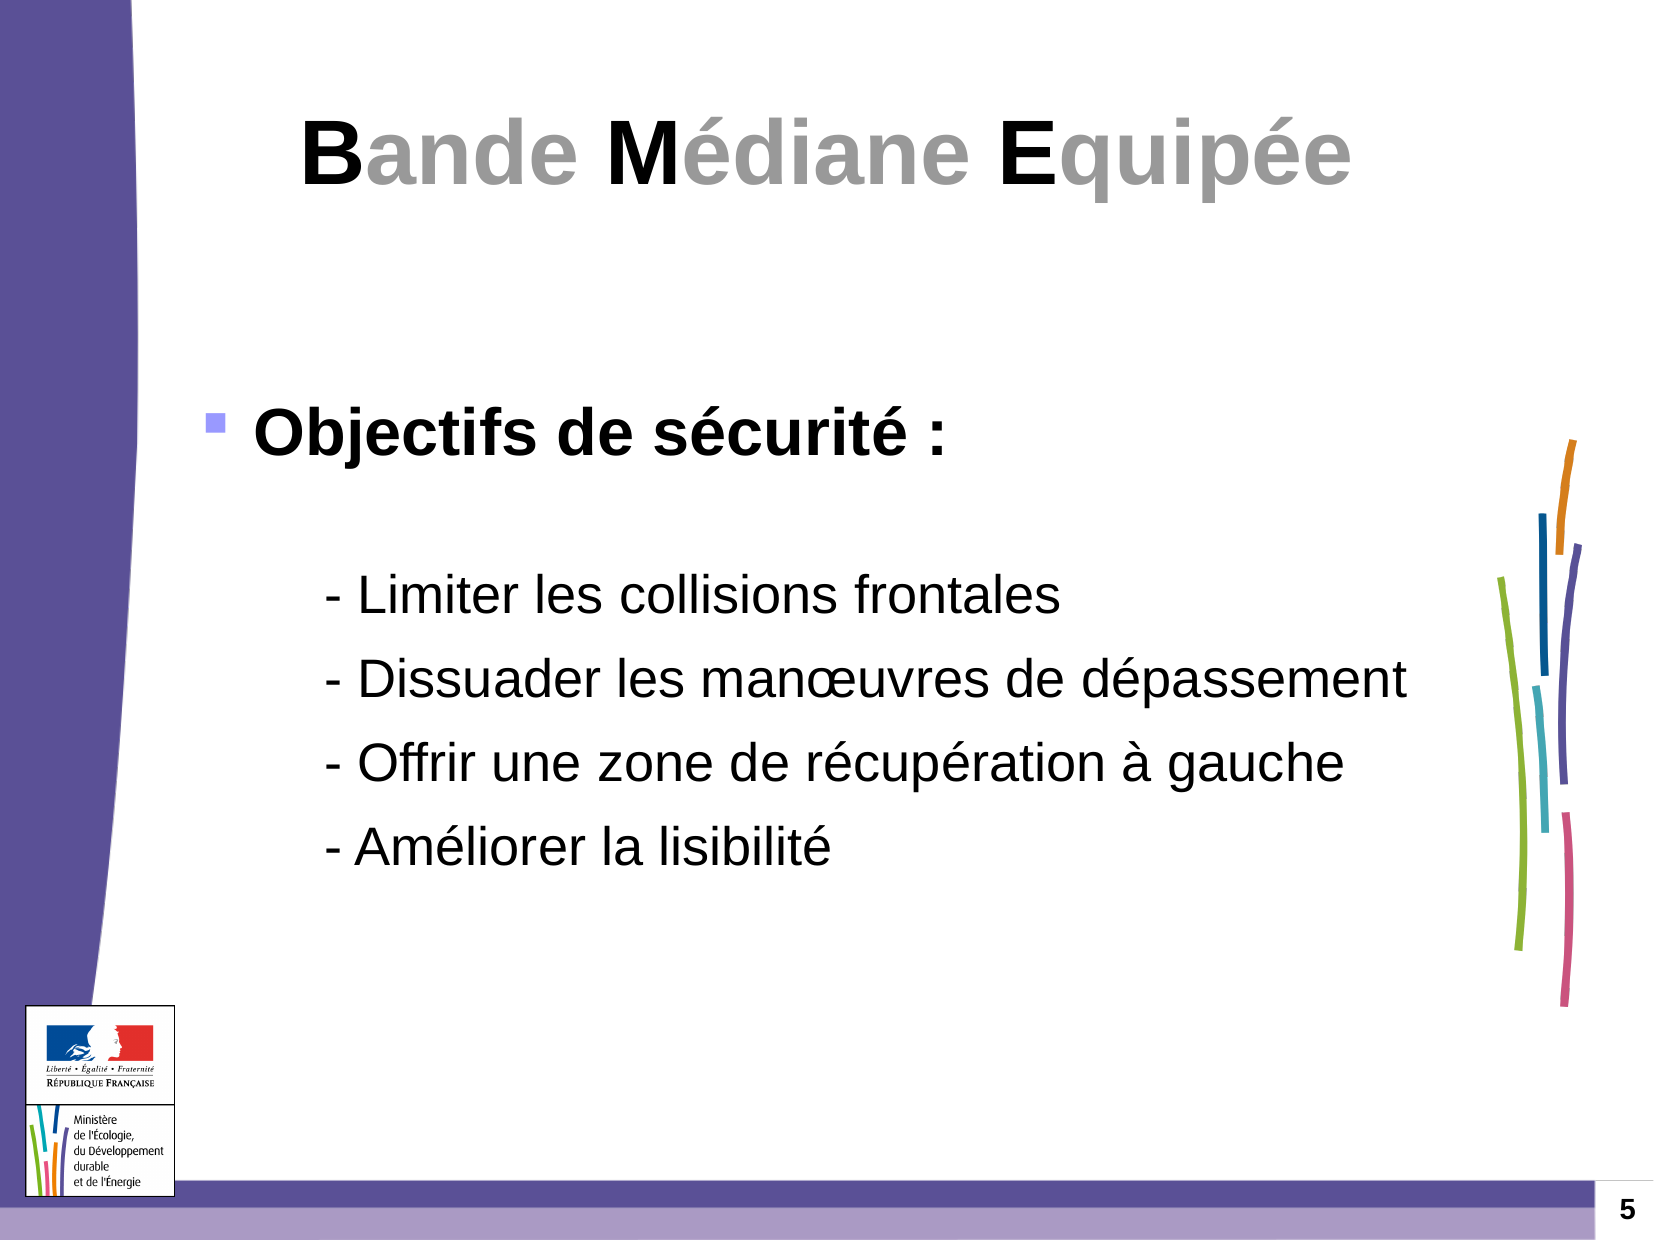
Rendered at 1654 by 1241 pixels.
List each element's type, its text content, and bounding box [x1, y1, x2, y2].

list Objectifs de sécurité : - Limiter les collisions frontales - Dissuader les manœuvres de dépassement - Offrir une zone de récupération à gauche - Améliorer la lisibilité [182, 290, 1505, 1100]
picture [0, 0, 1654, 1240]
title Bande Médiane Equipée [82, 49, 1571, 257]
